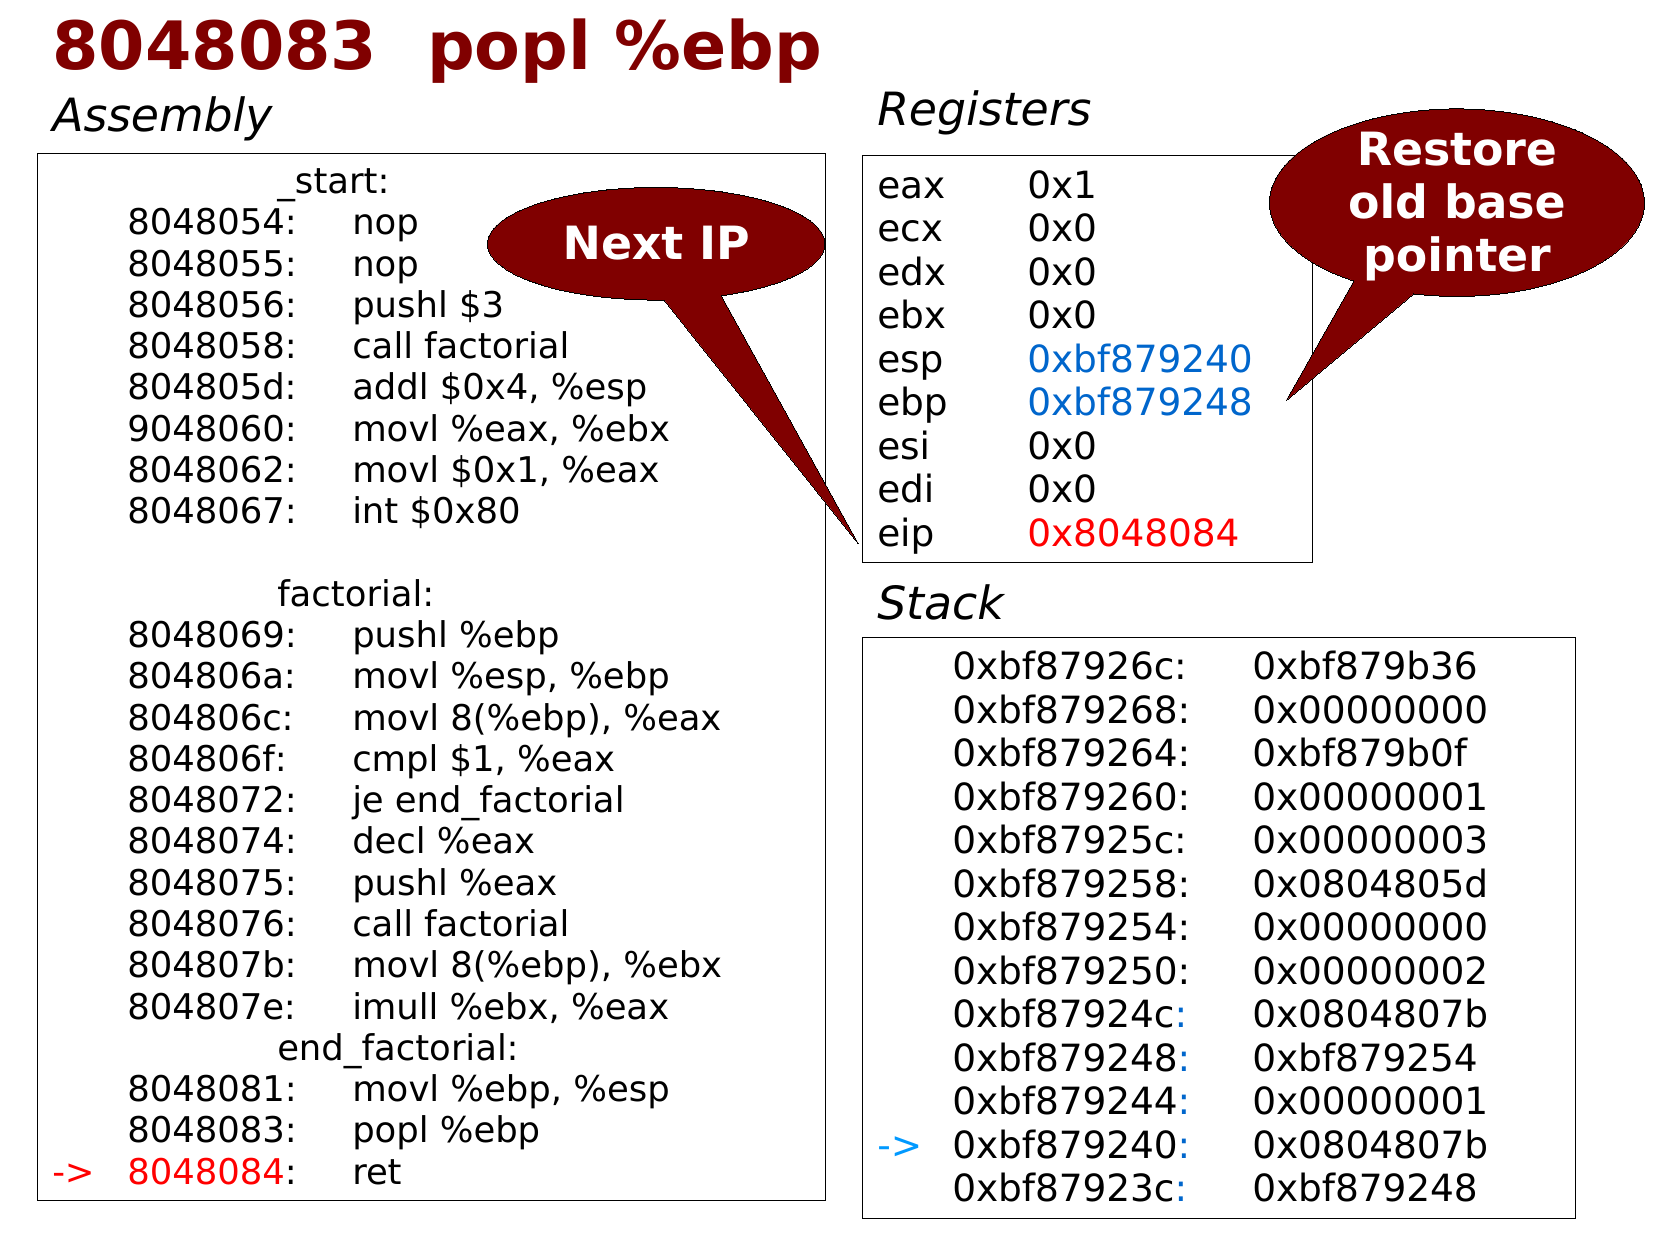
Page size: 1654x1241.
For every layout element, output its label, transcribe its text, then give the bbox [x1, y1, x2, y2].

text_box Stack [862, 569, 1051, 638]
text_box eax 0x1 ecx 0x0 edx 0x0 ebx 0x0 esp 0xbf879240 ebp 0xbf879248 esi 0x0 edi 0x0 eip 0x8048084 [862, 155, 1313, 563]
text_box Restore old base pointer [1269, 108, 1645, 401]
text_box Next IP [487, 187, 859, 544]
text_box 0xbf87926c: 0xbf879b36 0xbf879268: 0x00000000 0xbf879264: 0xbf879b0f 0xbf879260: 0x00000001 0xbf87925c: 0x00000003 0xbf879258: 0x0804805d 0xbf879254: 0x00000000 0xbf879250: 0x00000002 0xbf87924c: 0x0804807b 0xbf879248: 0xbf879254 0xbf879244: 0x00000001 -> 0xbf879240: 0x0804807b 0xbf87923c: 0xbf879248 [862, 637, 1576, 1219]
text_box _start: 8048054: nop 8048055: nop 8048056: pushl $3 8048058: call factorial 804805d: addl $0x4, %esp 9048060: movl %eax, %ebx 8048062: movl $0x1, %eax 8048067: int $0x80 factorial: 8048069: pushl %ebp 804806a: movl %esp, %ebp 804806c: movl 8(%ebp), %eax 804806f: cmpl $1, %eax 8048072: je end_factorial 8048074: decl %eax 8048075: pushl %eax 8048076: call factorial 804807b: movl 8(%ebp), %ebx 804807e: imull %ebx, %eax end_factorial: 8048081: movl %ebp, %esp 8048083: popl %ebp -> 8048084: ret [37, 153, 826, 1201]
text_box Assembly [37, 81, 301, 151]
text_box 8048083 popl %ebp [37, 0, 1388, 93]
text_box Registers [862, 75, 1126, 144]
